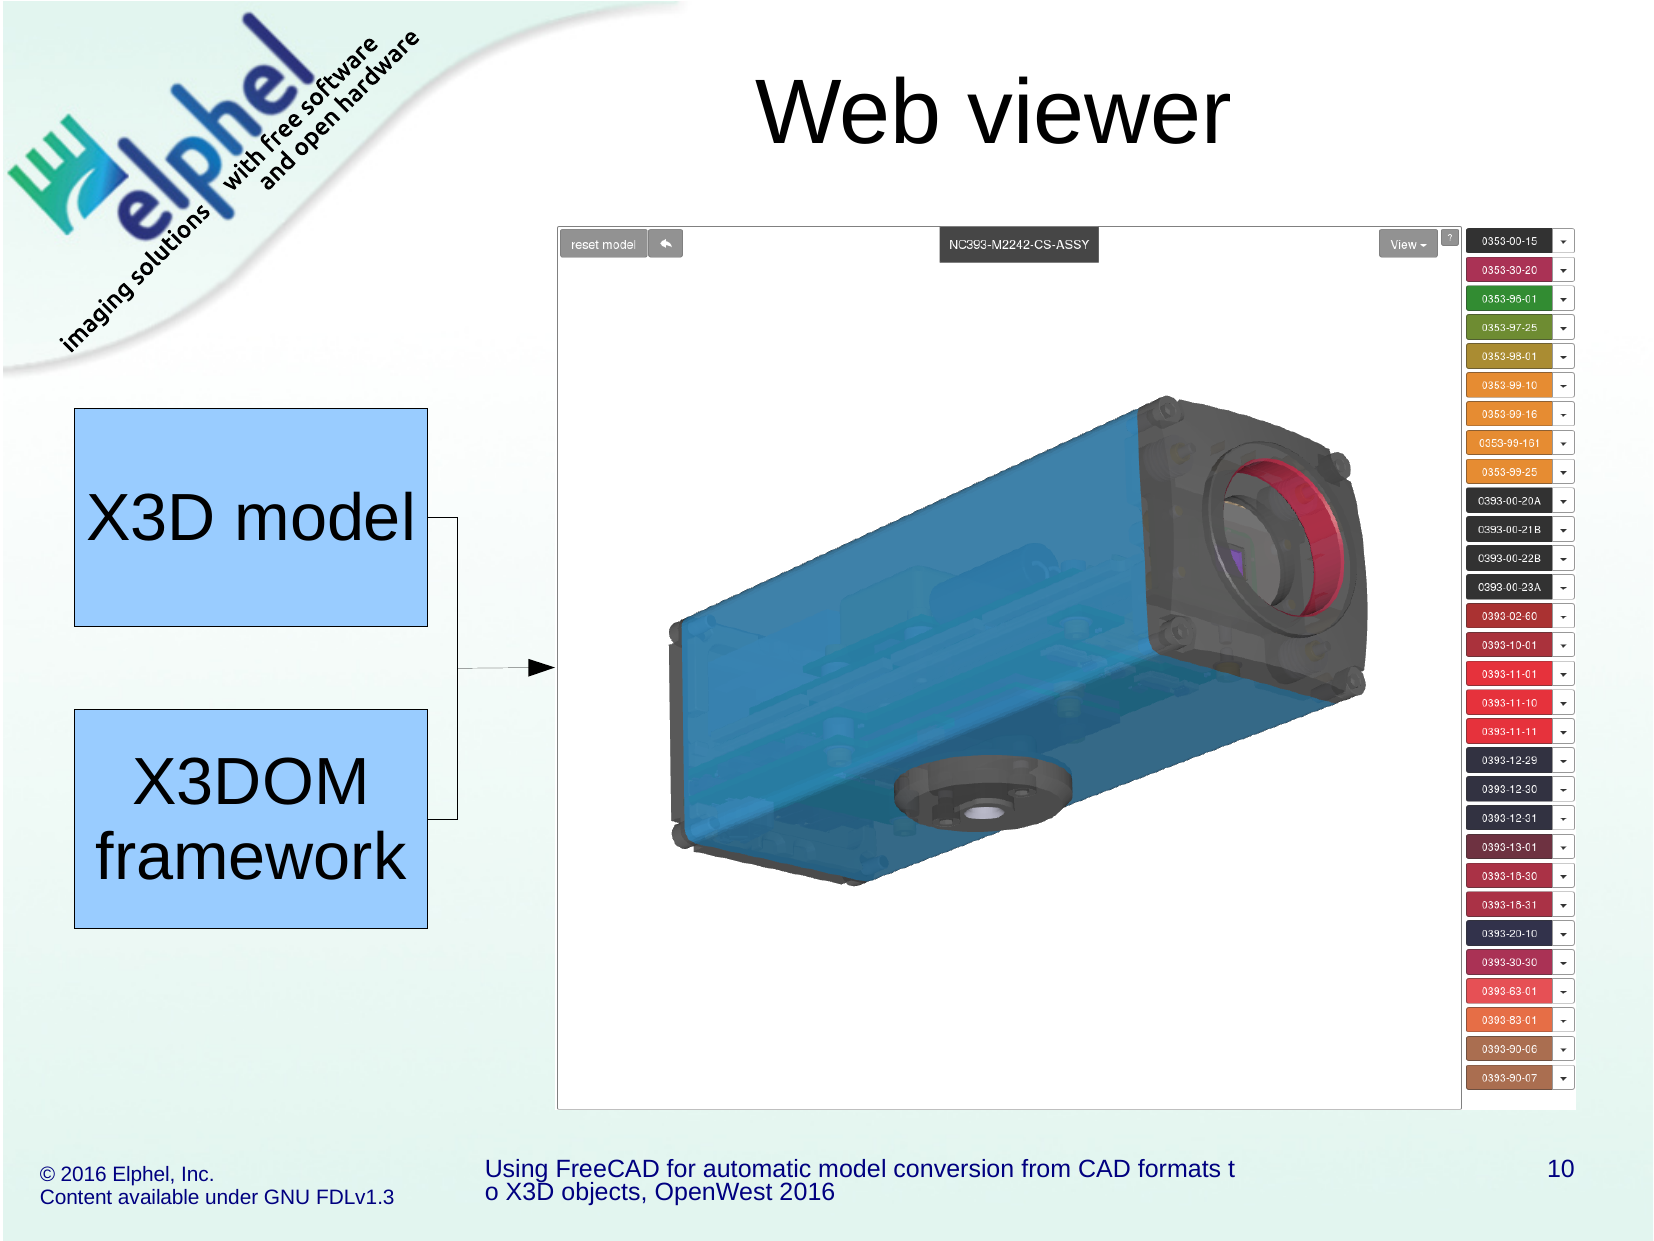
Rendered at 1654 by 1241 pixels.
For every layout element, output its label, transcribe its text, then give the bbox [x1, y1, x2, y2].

title Web viewer [412, 18, 1576, 206]
text_box X3D model [74, 408, 428, 627]
picture [3, 1, 1654, 1241]
text_box X3DOM framework [74, 709, 428, 929]
